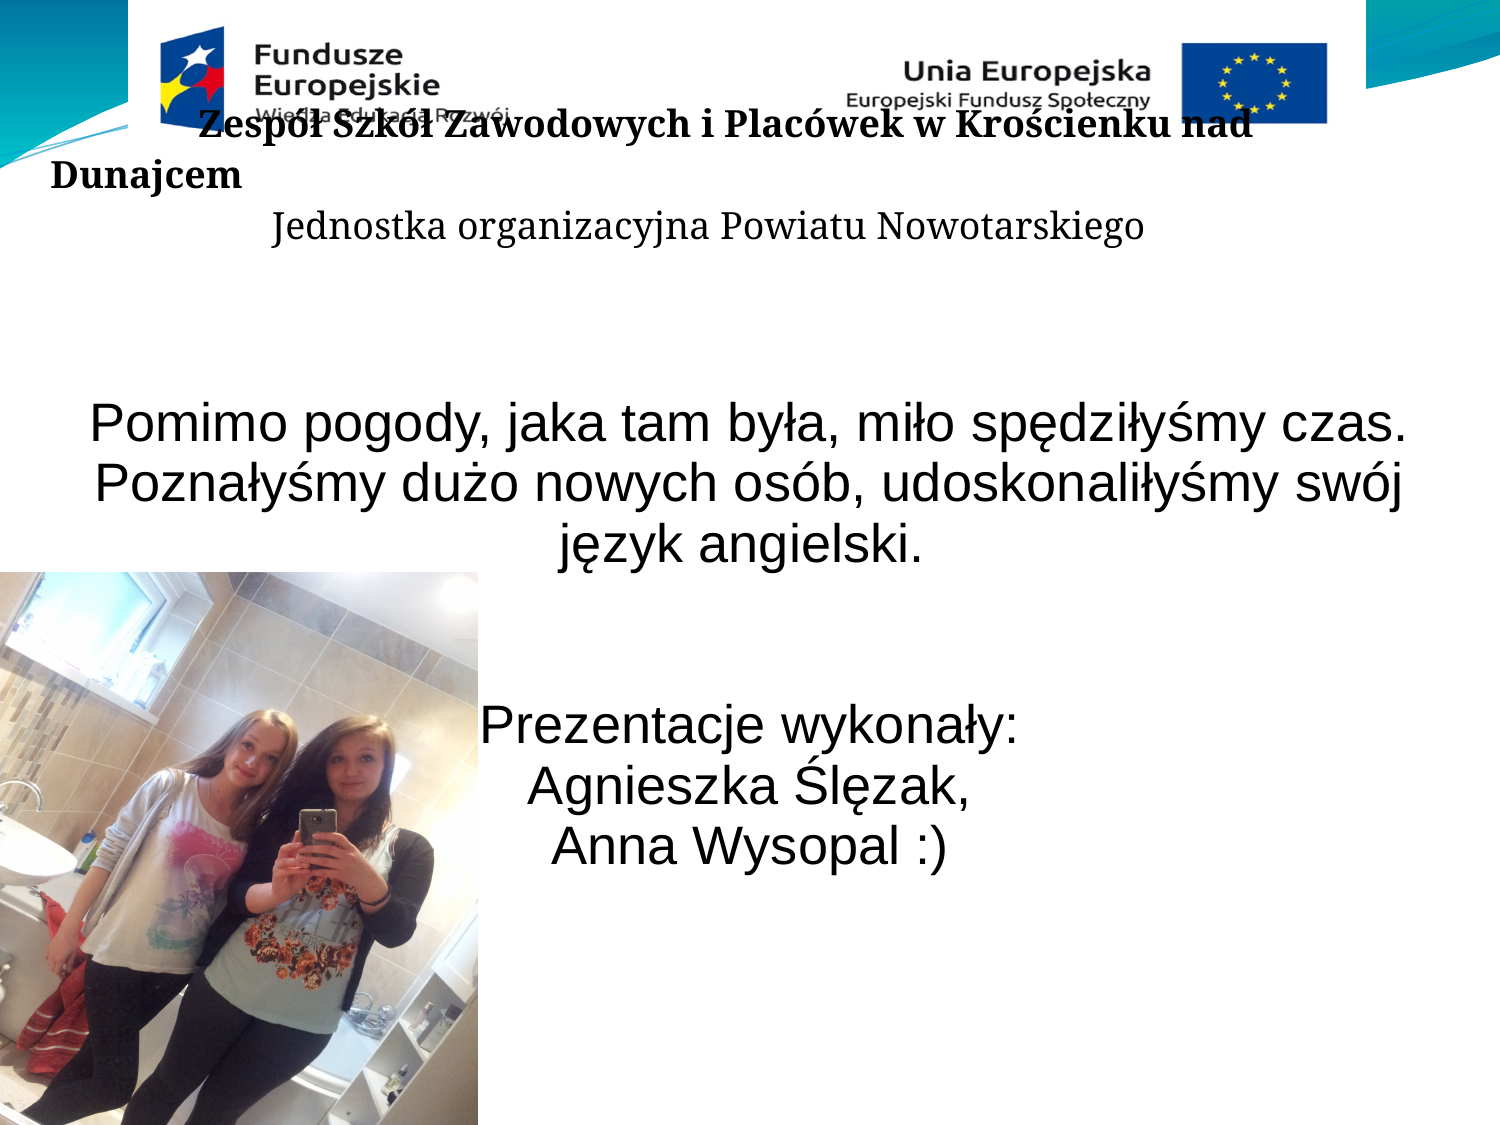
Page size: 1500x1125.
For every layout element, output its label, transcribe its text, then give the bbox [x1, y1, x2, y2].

picture [0, 572, 478, 1125]
text_box Zespół Szkół Zawodowych i Placówek w Krościenku nad Dunajcem Jednostka organizacyjna Powiatu Nowotarskiego [50, 100, 1427, 248]
subtitle Pomimo pogody, jaka tam była, miło spędziłyśmy czas. Poznałyśmy dużo nowych osób, udoskonaliłyśmy swój język angielski. Prezentacje wykonały: Agnieszka Ślęzak, Anna Wysopal :) [75, 263, 1425, 1006]
picture [128, 0, 1366, 100]
